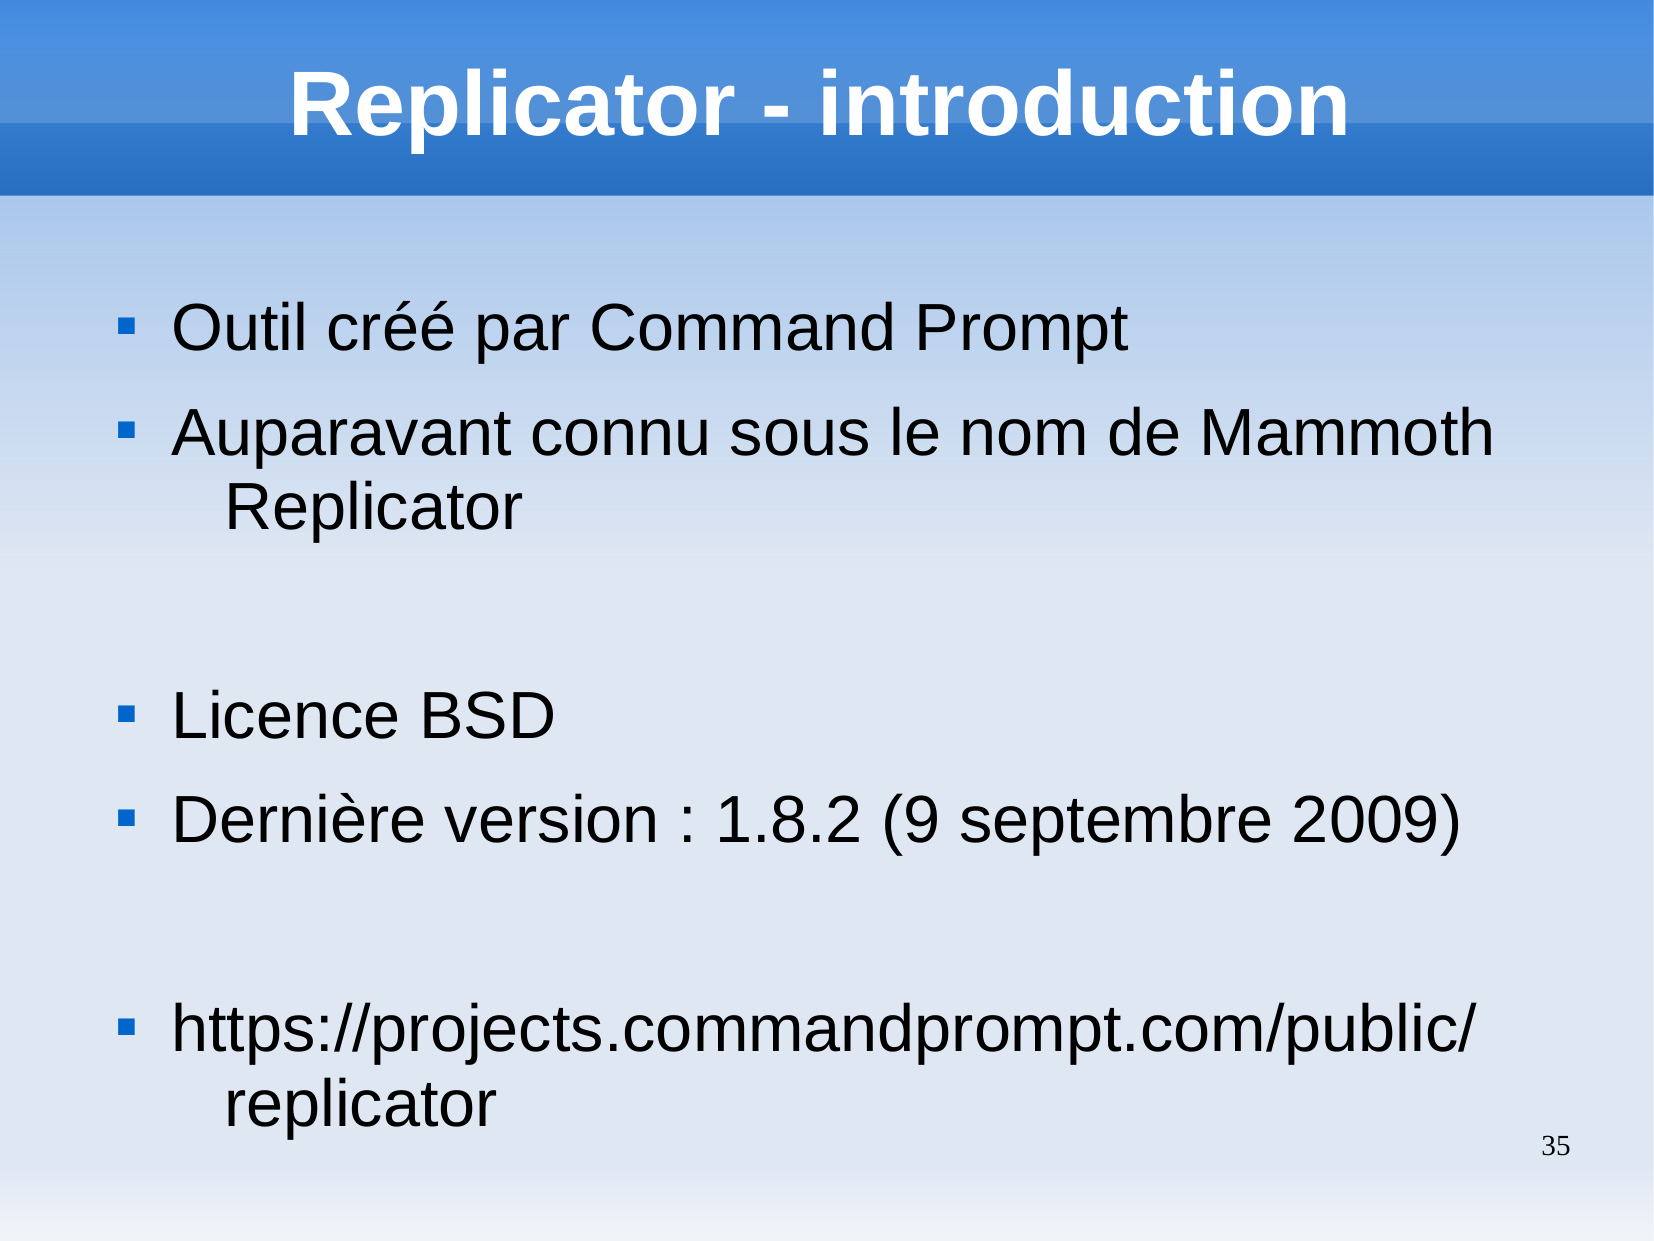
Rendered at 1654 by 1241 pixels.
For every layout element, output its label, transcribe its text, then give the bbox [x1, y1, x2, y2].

title Replicator - introduction [76, 0, 1565, 208]
list Outil créé par Command Prompt Auparavant connu sous le nom de Mammoth Replicator Licence BSD Dernière version : 1.8.2 (9 septembre 2009) https://projects.commandprompt.com/public/replicator [82, 290, 1571, 1141]
picture [0, 0, 1654, 1241]
